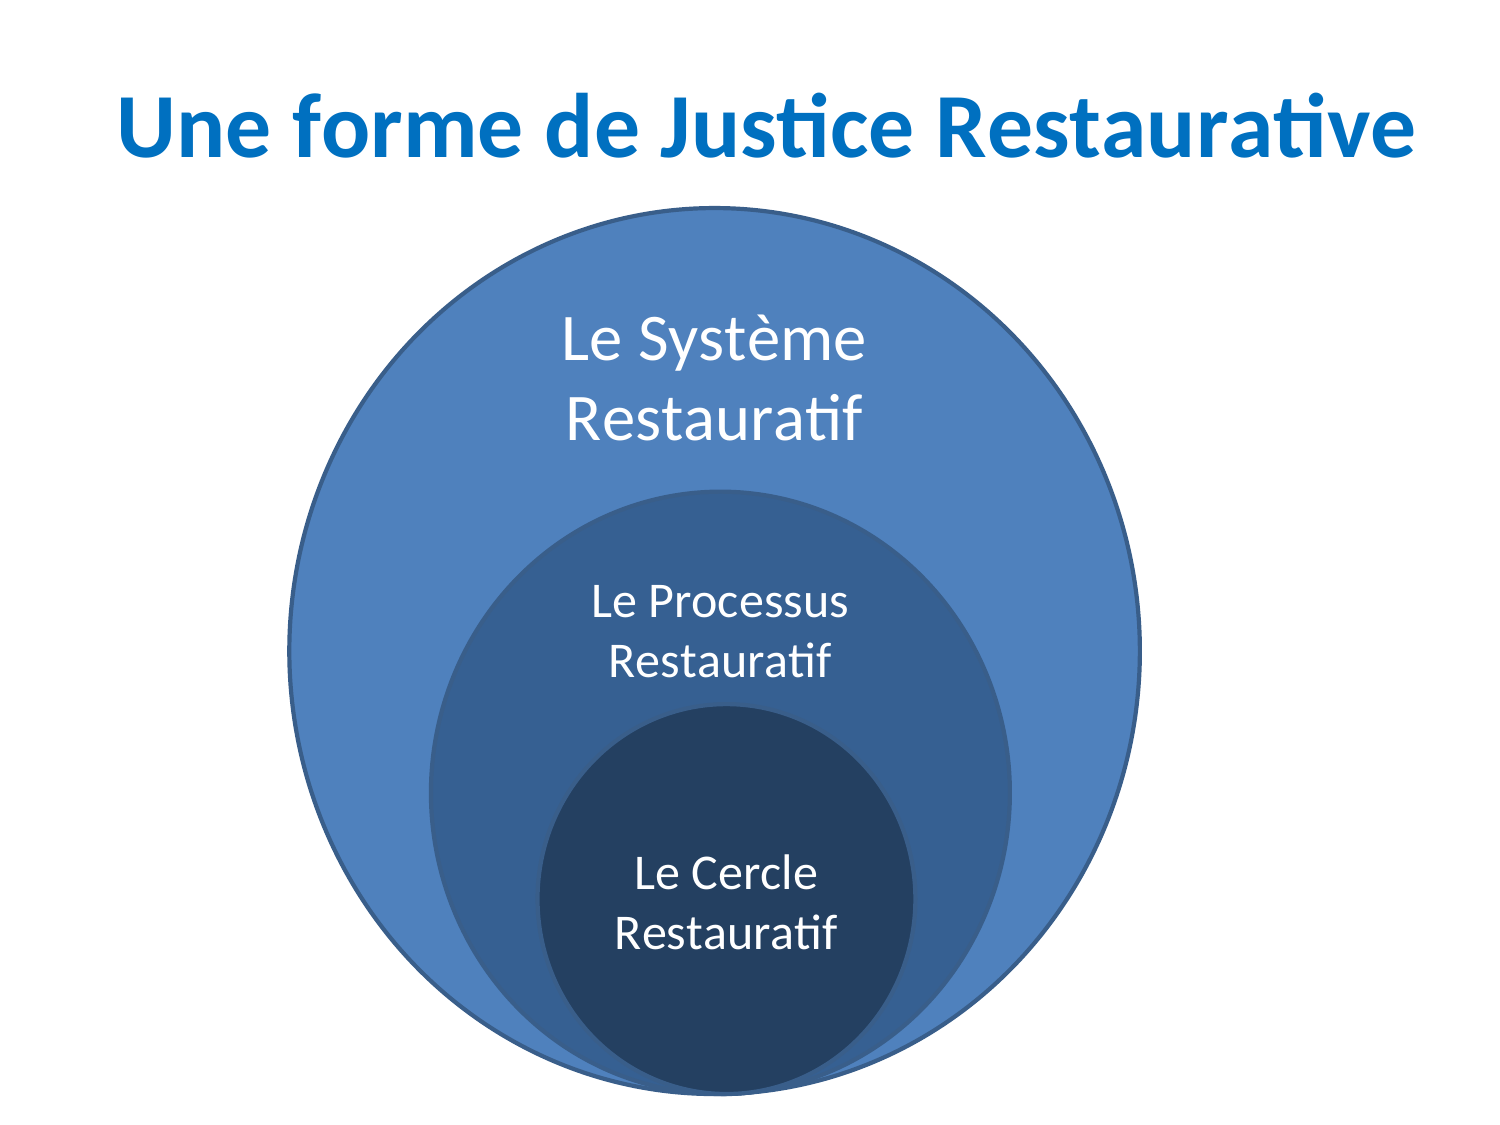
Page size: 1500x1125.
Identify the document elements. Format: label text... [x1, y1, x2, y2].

title Une forme de Justice Restaurative [0, 0, 1500, 242]
text_box Le Processus Restauratif [430, 491, 1010, 1094]
text_box Le Système Restauratif [289, 208, 1140, 1094]
text_box Le Cercle Restauratif [537, 704, 916, 1094]
